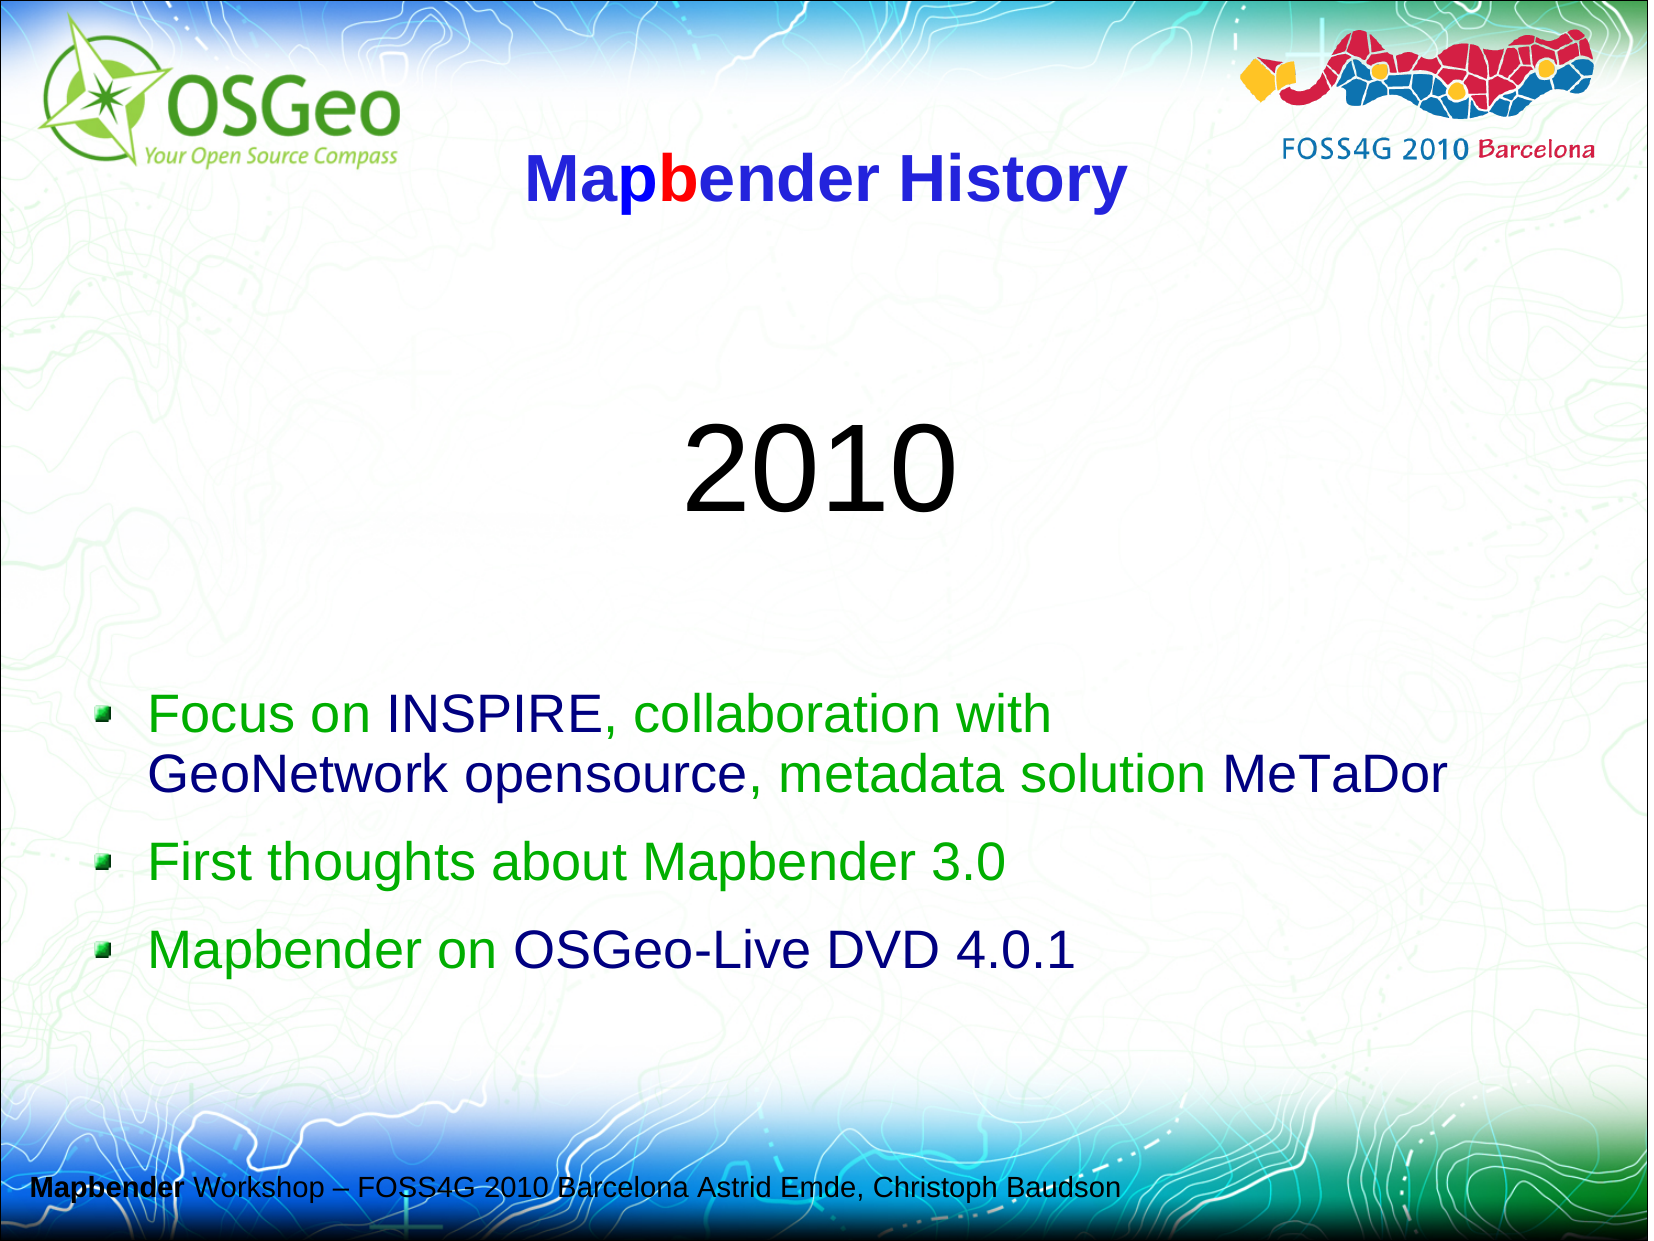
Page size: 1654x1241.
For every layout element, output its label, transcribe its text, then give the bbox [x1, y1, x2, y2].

title Mapbender History [82, 90, 1571, 266]
list Focus on INSPIRE, collaboration with GeoNetwork opensource, metadata solution MeTaDor First thoughts about Mapbender 3.0 Mapbender on OSGeo-Live DVD 4.0.1 [76, 683, 1565, 1007]
picture [1, 1, 1647, 1240]
text_box 2010 [666, 391, 975, 562]
